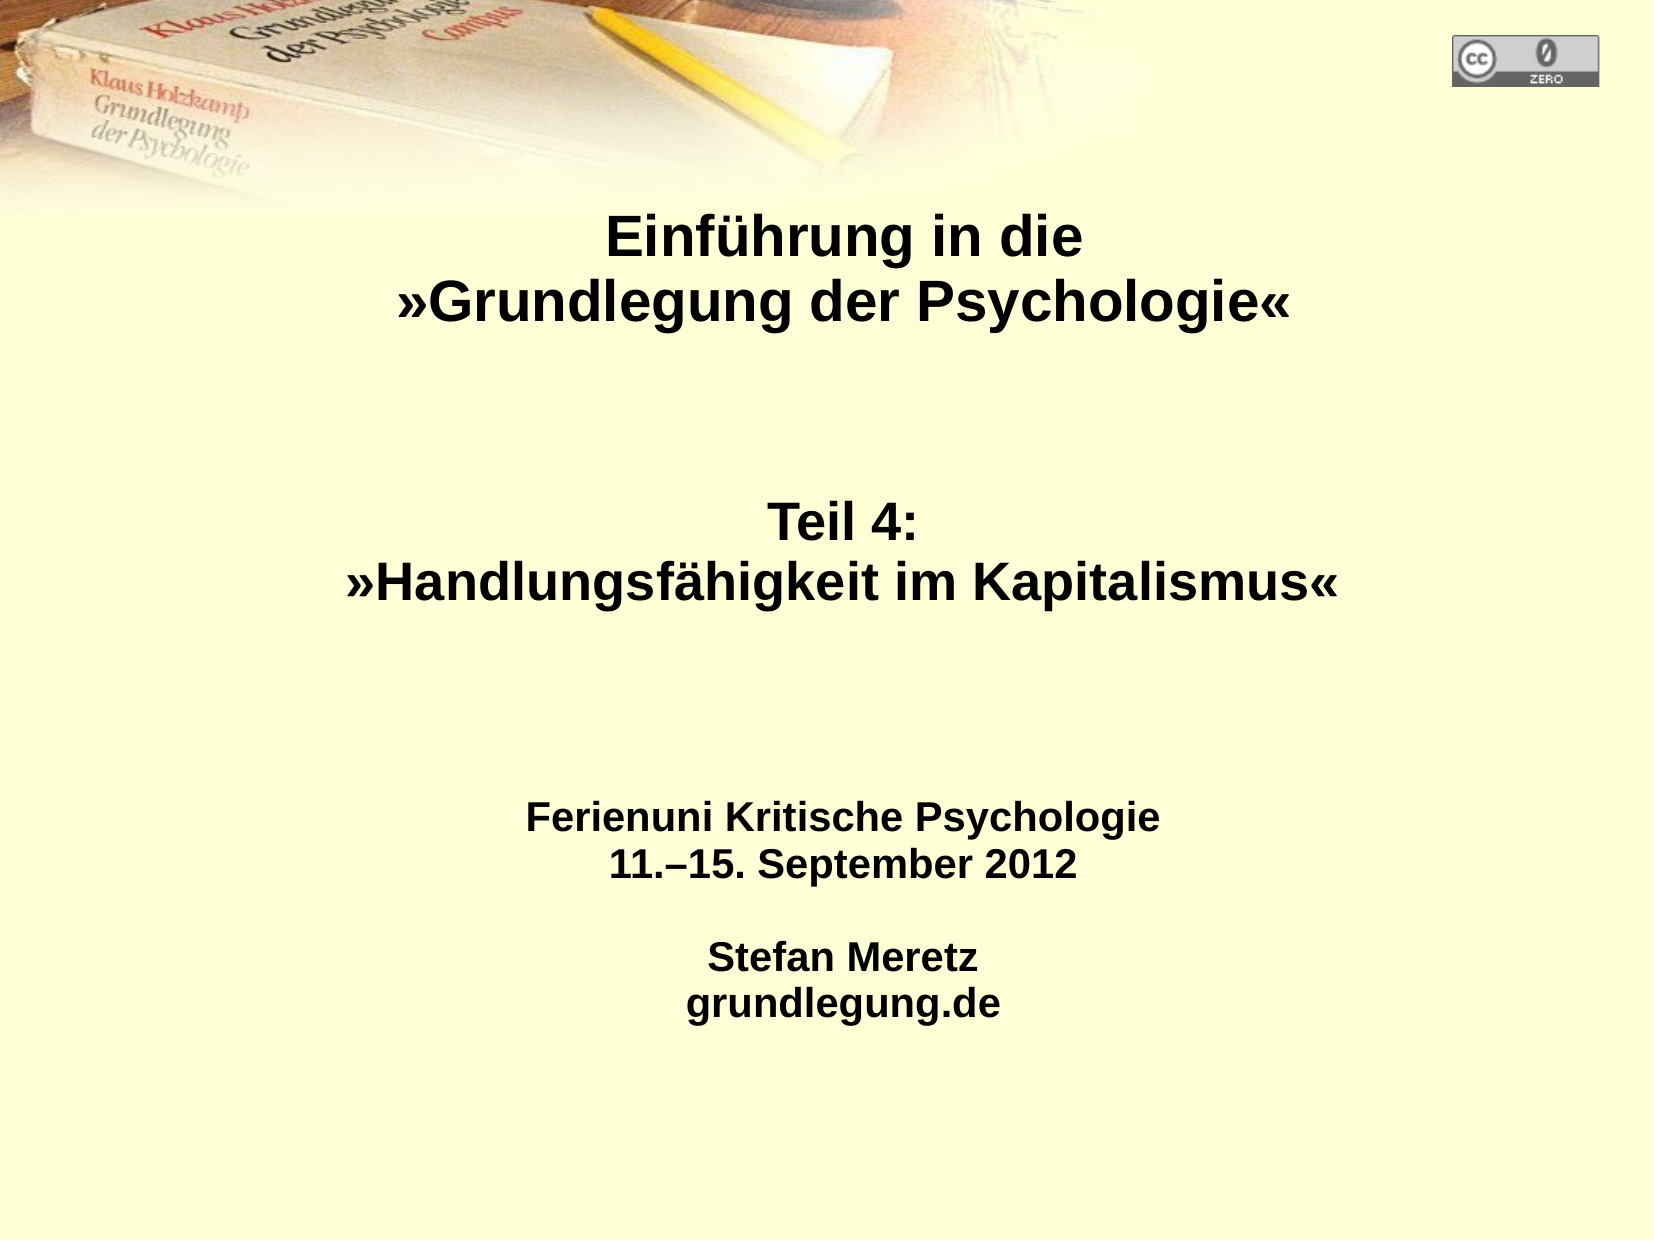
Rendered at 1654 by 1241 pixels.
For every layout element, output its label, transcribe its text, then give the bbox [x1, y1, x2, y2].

title Einführung in die »Grundlegung der Psychologie« [82, 138, 1607, 301]
picture [0, 0, 1156, 213]
subtitle Teil 4: »Handlungsfähigkeit im Kapitalismus« Ferienuni Kritische Psychologie 11.–15. September 2012 Stefan Meretz grundlegung.de [80, 301, 1607, 1217]
picture [1452, 35, 1600, 87]
